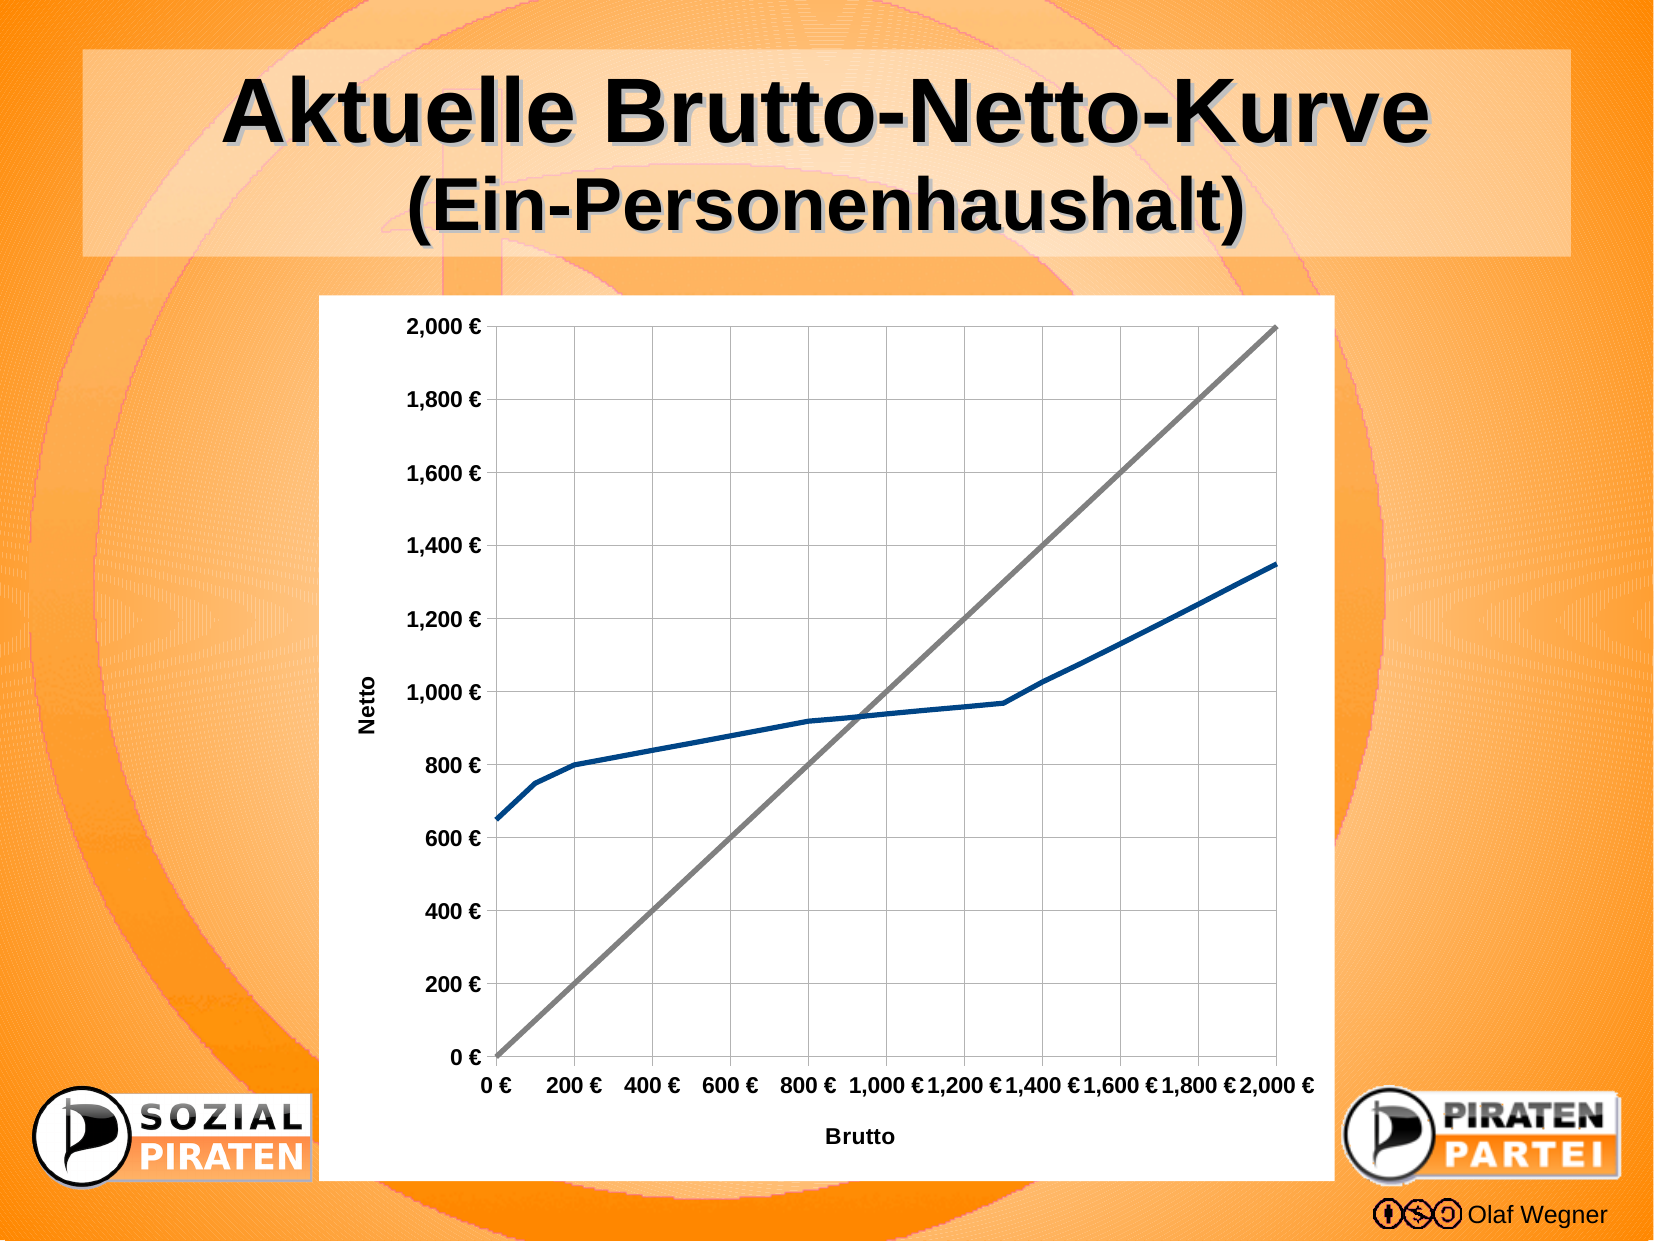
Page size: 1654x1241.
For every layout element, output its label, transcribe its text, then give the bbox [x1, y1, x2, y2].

picture [29, 0, 1623, 1241]
title Aktuelle Brutto-Netto-Kurve (Ein-Personenhaushalt) [82, 49, 1571, 257]
chart [319, 295, 1335, 1182]
text_box Olaf Wegner [1452, 1193, 1623, 1237]
